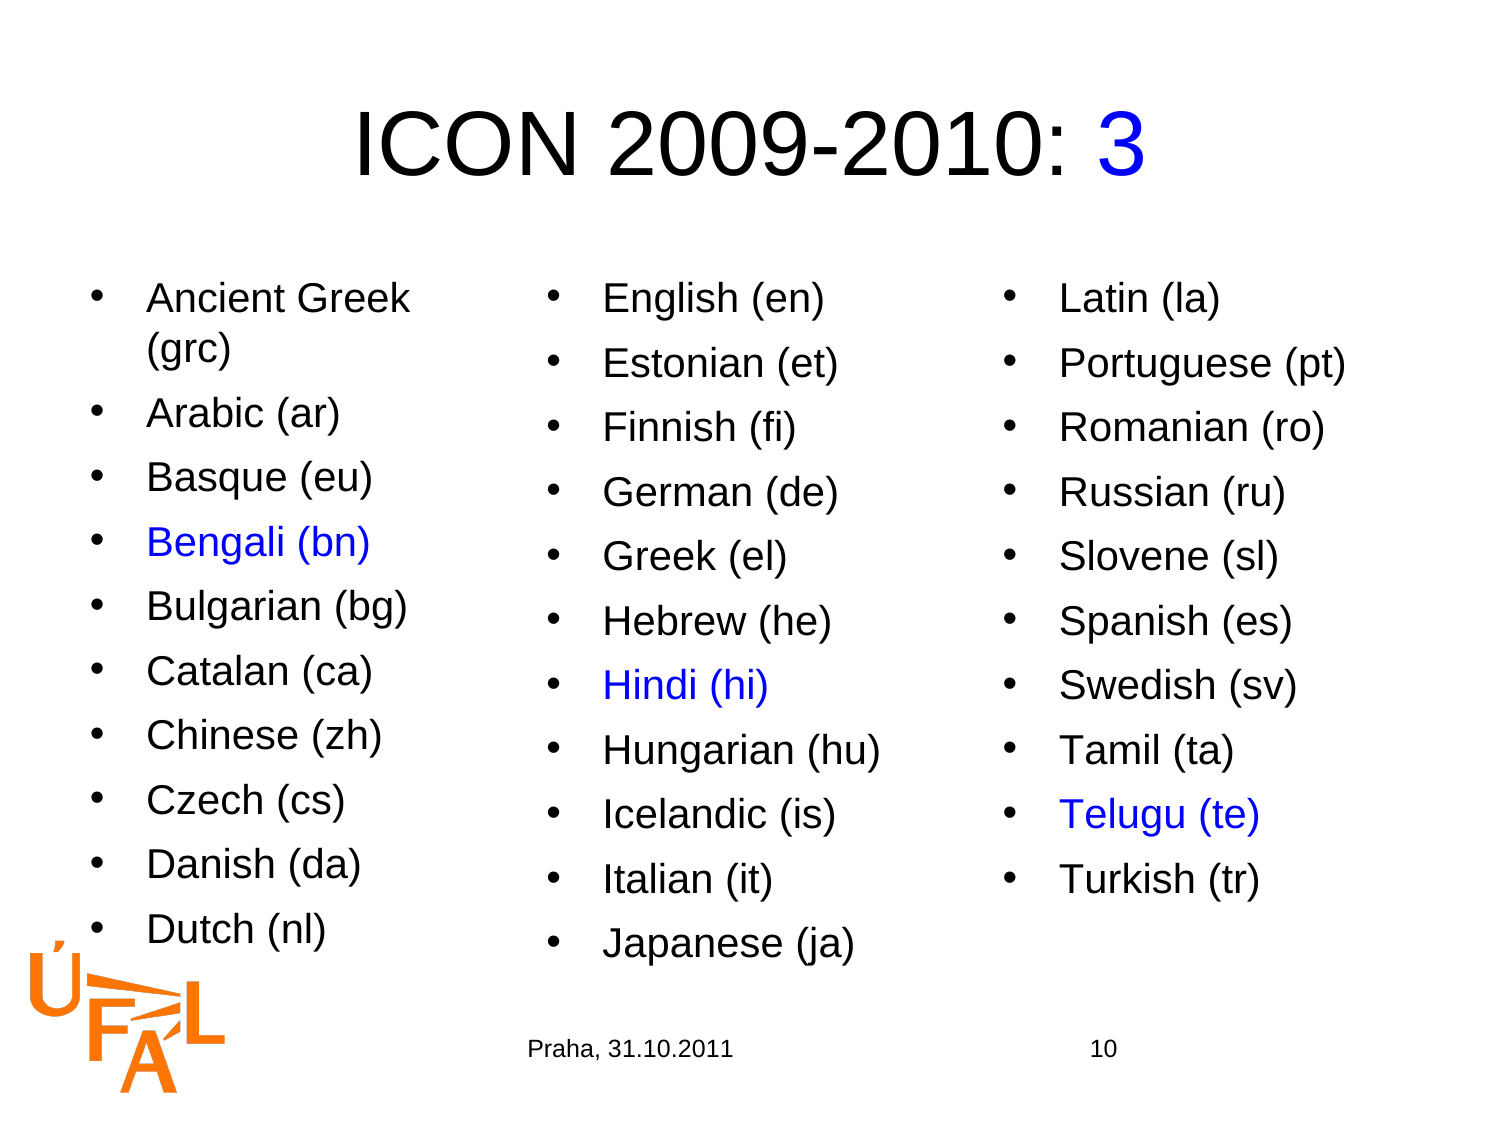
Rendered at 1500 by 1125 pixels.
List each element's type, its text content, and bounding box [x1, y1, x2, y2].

list Latin (la) Portuguese (pt) Romanian (ro) Russian (ru) Slovene (sl) Spanish (es) Swedish (sv) Tamil (ta) Telugu (te) Turkish (tr) [987, 262, 1423, 1004]
list English (en) Estonian (et) Finnish (fi) German (de) Greek (el) Hebrew (he) Hindi (hi) Hungarian (hu) Icelandic (is) Italian (it) Japanese (ja) [531, 262, 967, 1004]
title ICON 2009-2010: 3 [75, 14, 1426, 263]
picture [29, 940, 225, 1093]
list Ancient Greek (grc) Arabic (ar) Basque (eu) Bengali (bn) Bulgarian (bg) Catalan (ca) Chinese (zh) Czech (cs) Danish (da) Dutch (nl) [75, 262, 510, 961]
